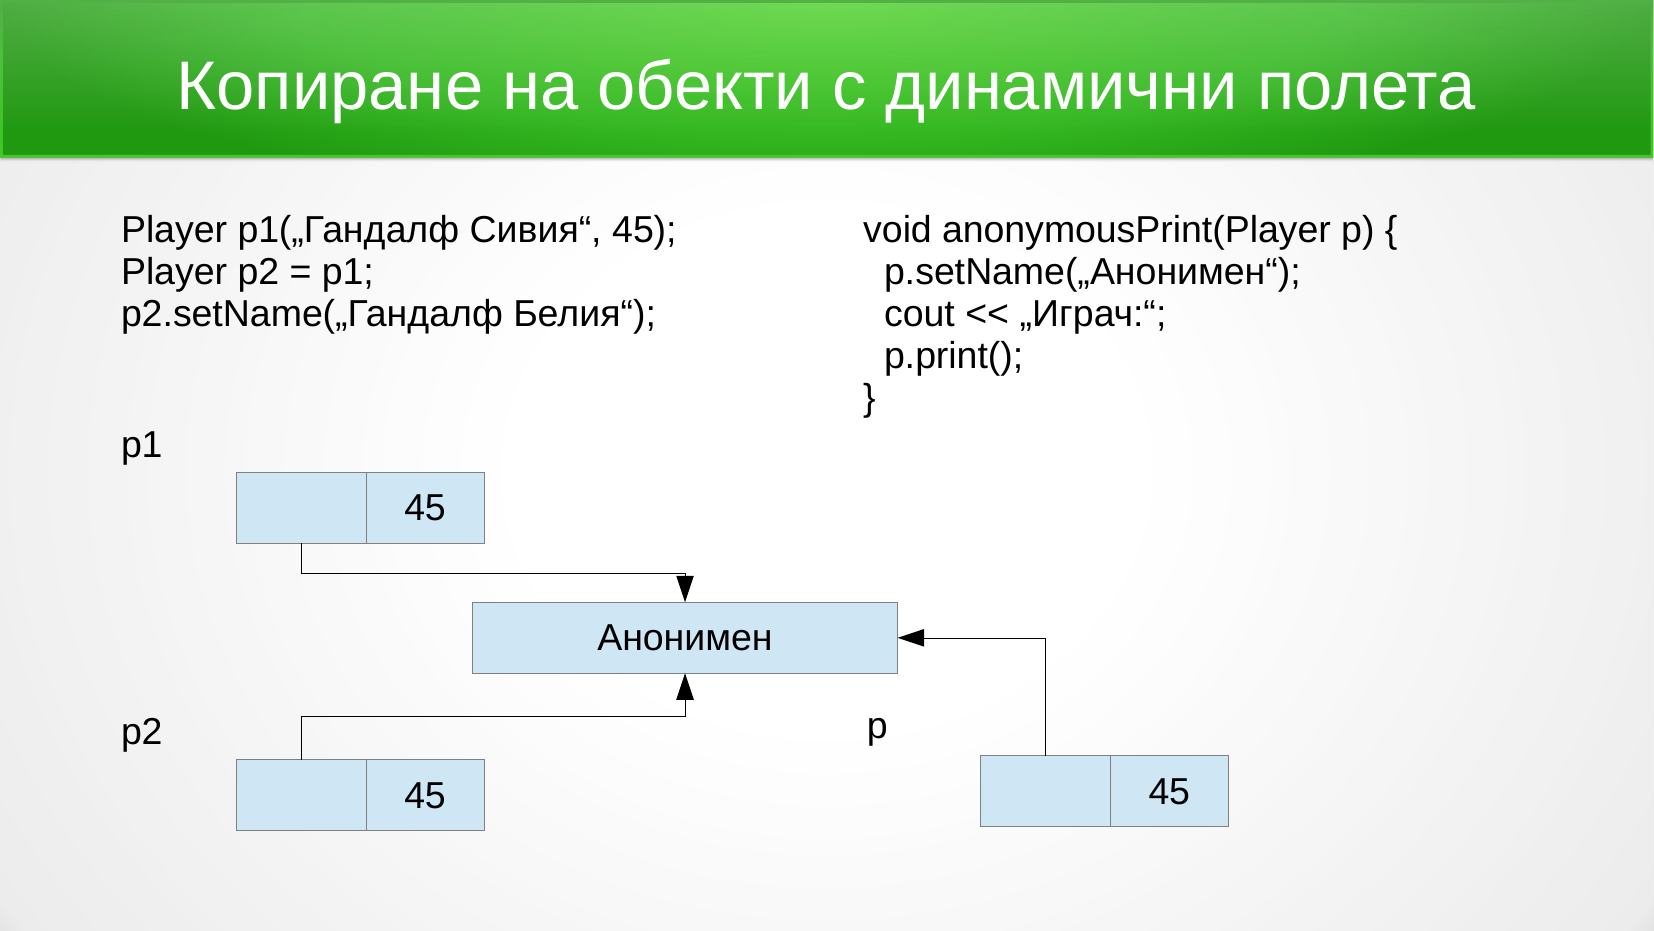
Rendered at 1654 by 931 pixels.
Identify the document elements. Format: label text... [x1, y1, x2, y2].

text_box [236, 472, 366, 544]
text_box p [852, 696, 903, 754]
text_box 45 [366, 472, 485, 544]
text_box Анонимен [472, 602, 898, 674]
text_box p1 [106, 415, 178, 473]
text_box 45 [1110, 755, 1229, 827]
title Копиране на обекти с динамични полета [82, 37, 1571, 135]
text_box [236, 759, 366, 831]
text_box p2 [106, 702, 178, 760]
text_box void anonymousPrint(Player p) { p.setName(„Анонимен“); cout << „Играч:“; p.print(); } [848, 200, 1595, 426]
text_box [980, 755, 1110, 827]
text_box 45 [366, 759, 485, 831]
text_box Player p1(„Гандалф Сивия“, 45); Player p2 = p1; p2.setName(„Гандалф Белия“); [106, 200, 820, 384]
